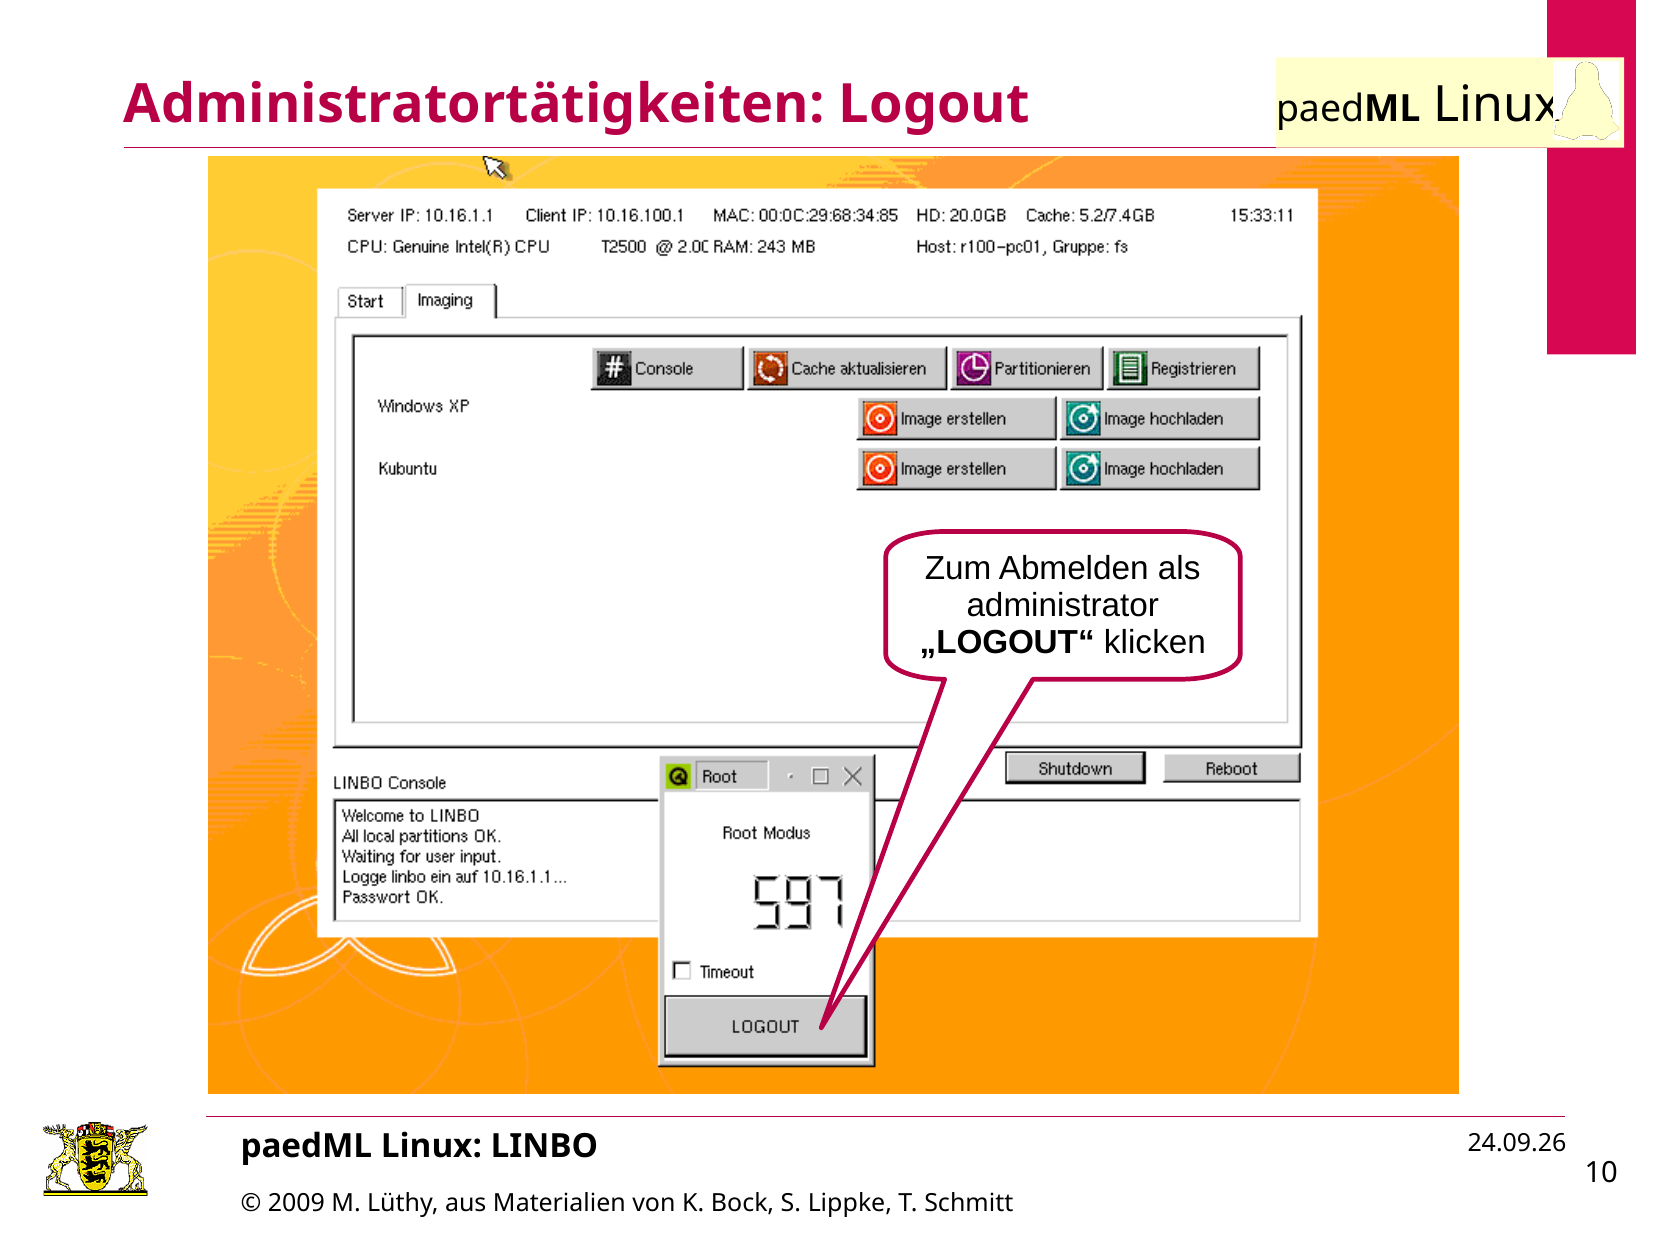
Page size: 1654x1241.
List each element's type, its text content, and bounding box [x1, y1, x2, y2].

title Administratortätigkeiten: Logout [124, 68, 1270, 135]
picture [208, 156, 1459, 1094]
picture [41, 1121, 148, 1198]
text_box Zum Abmelden als administrator „LOGOUT“ klicken [821, 531, 1241, 1028]
